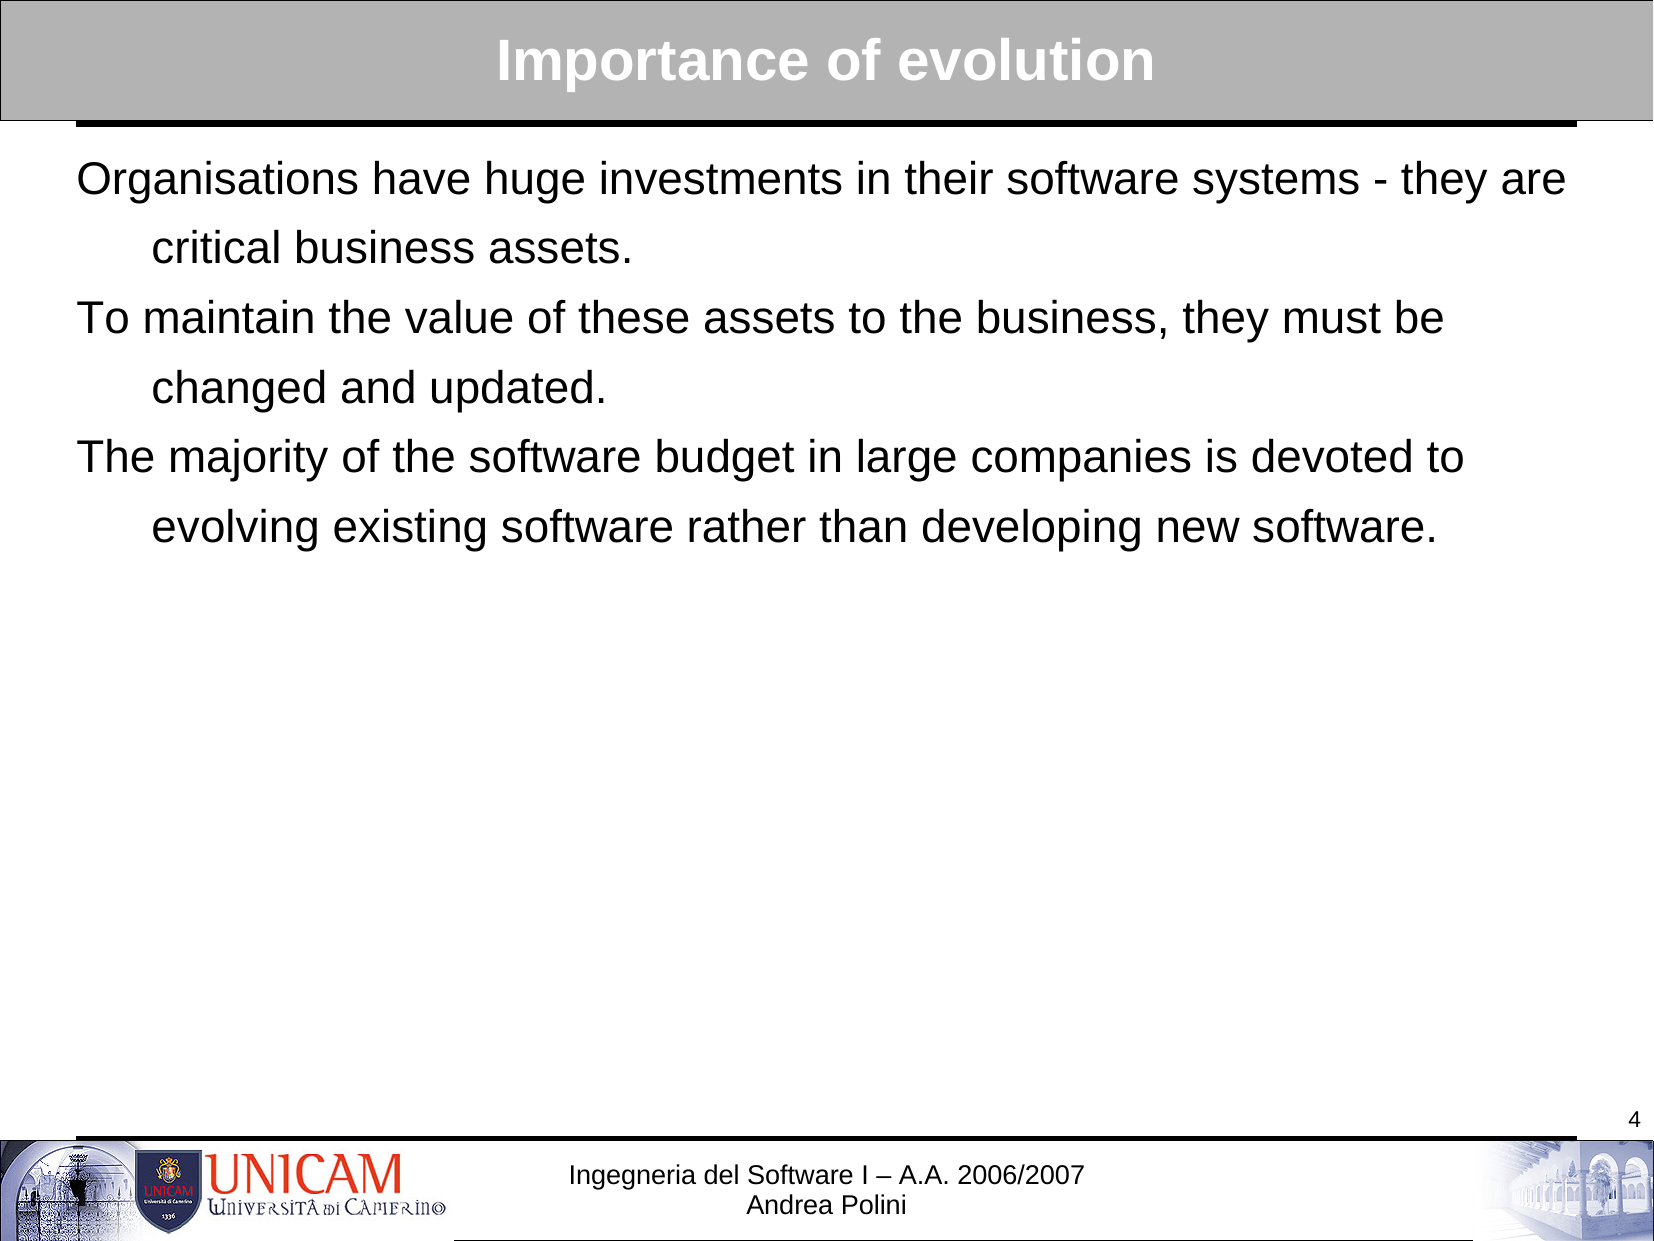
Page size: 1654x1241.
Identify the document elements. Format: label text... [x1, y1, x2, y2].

picture [0, 1141, 454, 1241]
title Importance of evolution [0, 0, 1653, 121]
list Organisations have huge investments in their software systems - they are critical business assets. To maintain the value of these assets to the business, they must be changed and updated. The majority of the software budget in large companies is devoted to evolving existing software rather than developing new software. [76, 152, 1577, 671]
picture [1473, 1141, 1654, 1241]
